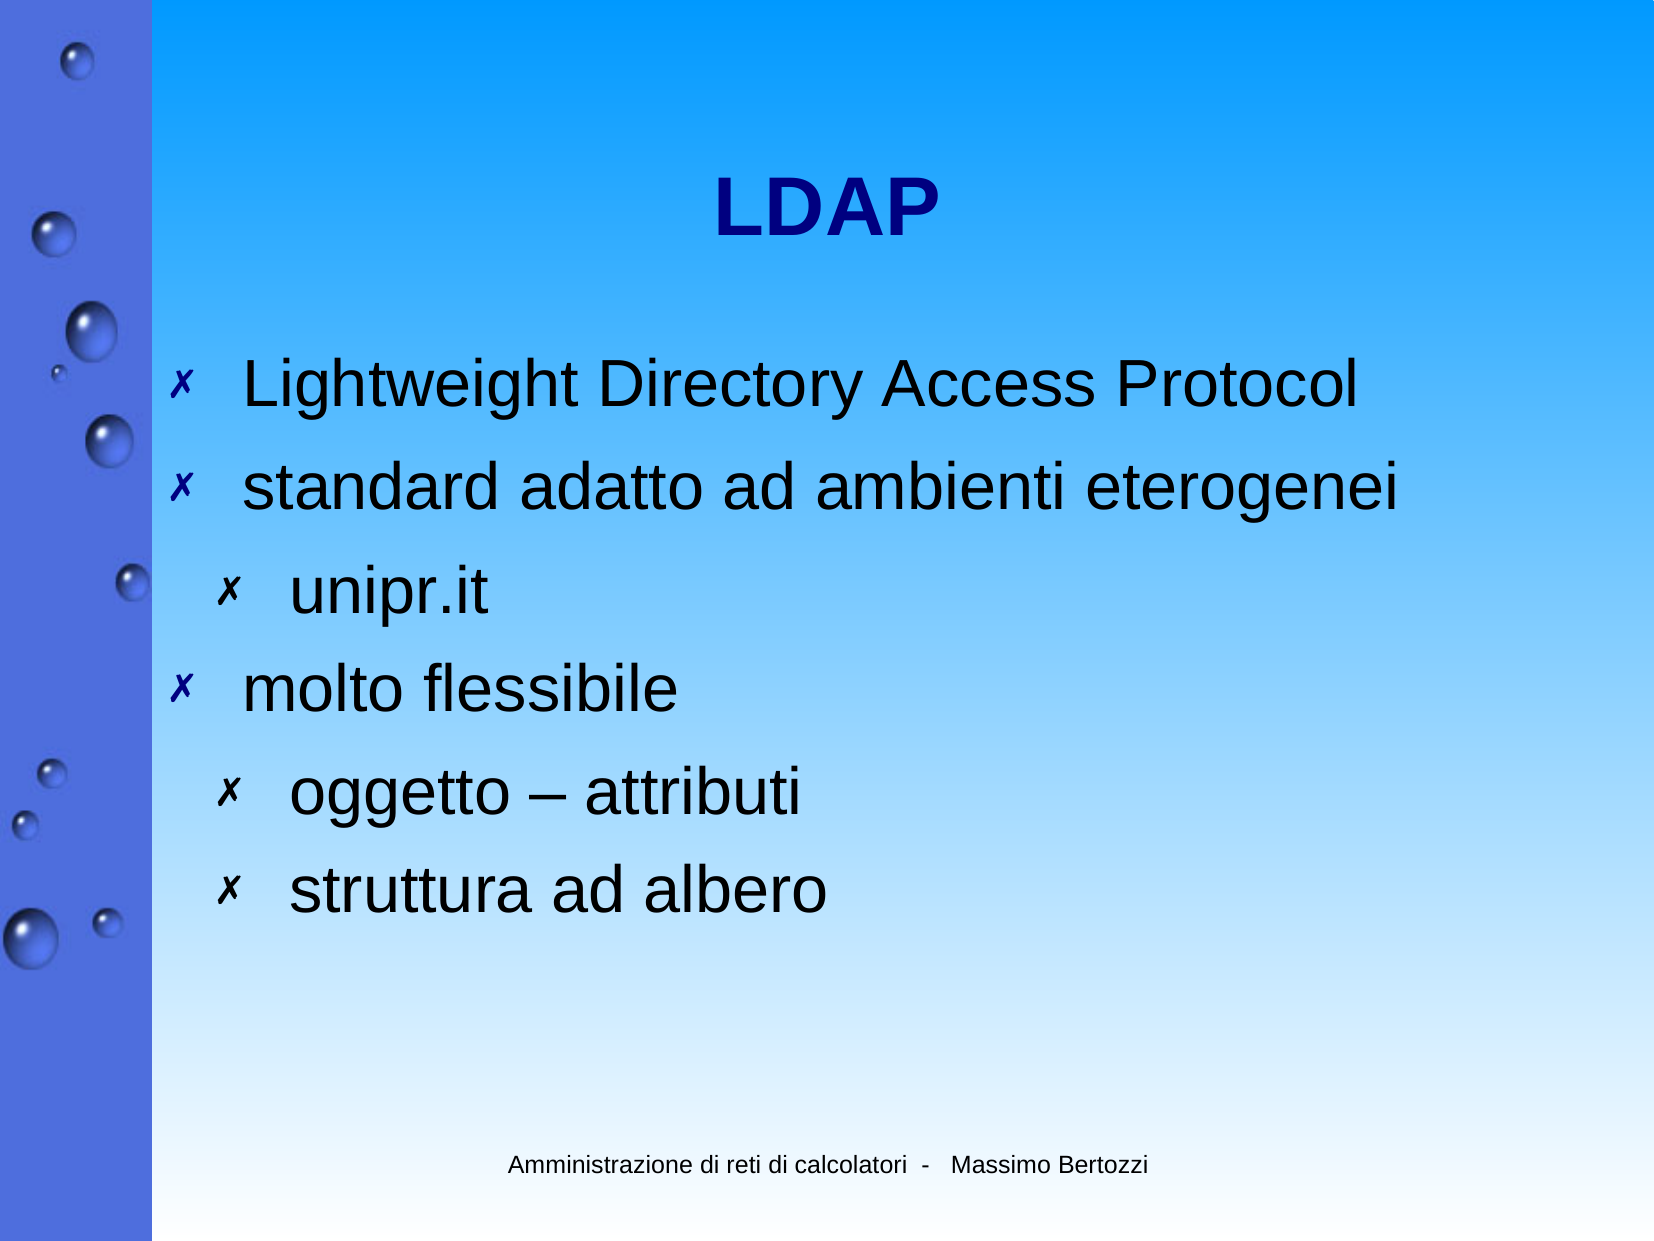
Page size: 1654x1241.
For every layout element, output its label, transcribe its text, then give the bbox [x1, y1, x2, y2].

list Lightweight Directory Access Protocol standard adatto ad ambienti eterogenei unipr.it molto flessibile oggetto – attributi struttura ad albero [159, 346, 1572, 1128]
title LDAP [121, 102, 1534, 311]
picture [0, 0, 152, 1241]
